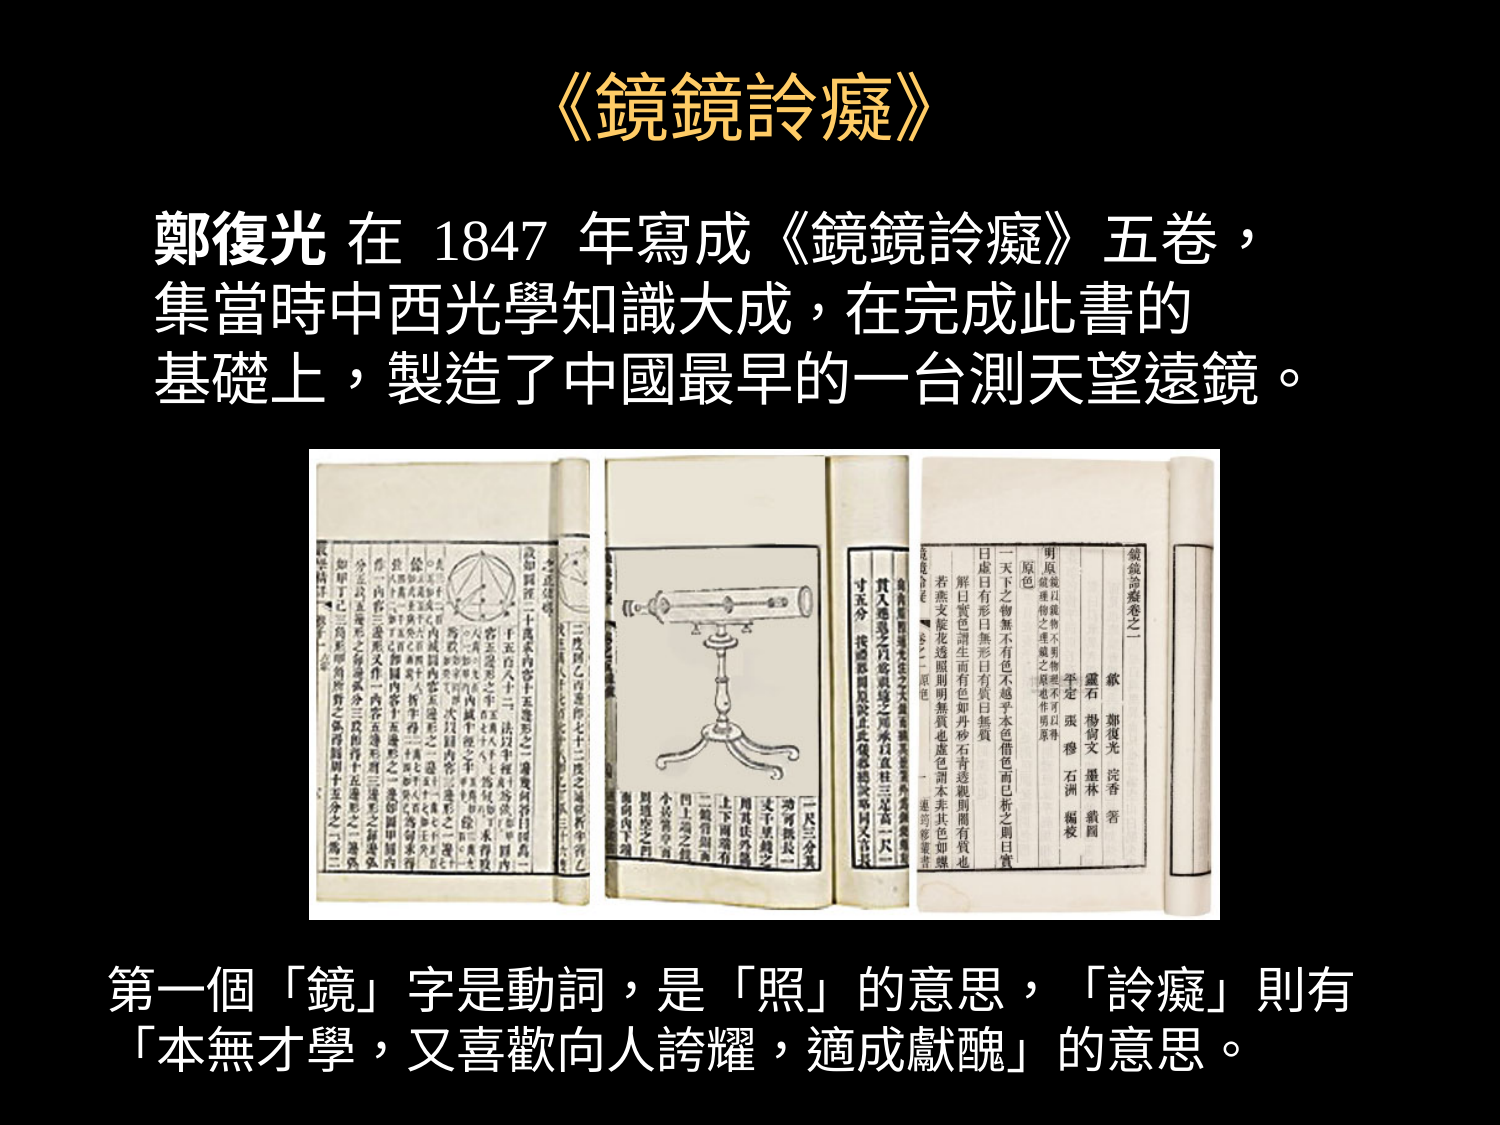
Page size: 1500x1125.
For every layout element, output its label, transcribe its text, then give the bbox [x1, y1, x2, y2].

text_box 鄭復光 在 1847 年寫成《鏡鏡詅癡》五卷， 集當時中西光學知識大成，在完成此書的 基礎上，製造了中國最早的一台測天望遠鏡。 [147, 196, 1339, 418]
text_box 《鏡鏡詅癡》 [513, 54, 999, 157]
picture [309, 449, 1220, 920]
text_box 第一個「鏡」字是動詞，是「照」的意思，「詅癡」則有「本無才學，又喜歡向人誇耀，適成獻醜」的意思。 [100, 952, 1383, 1085]
